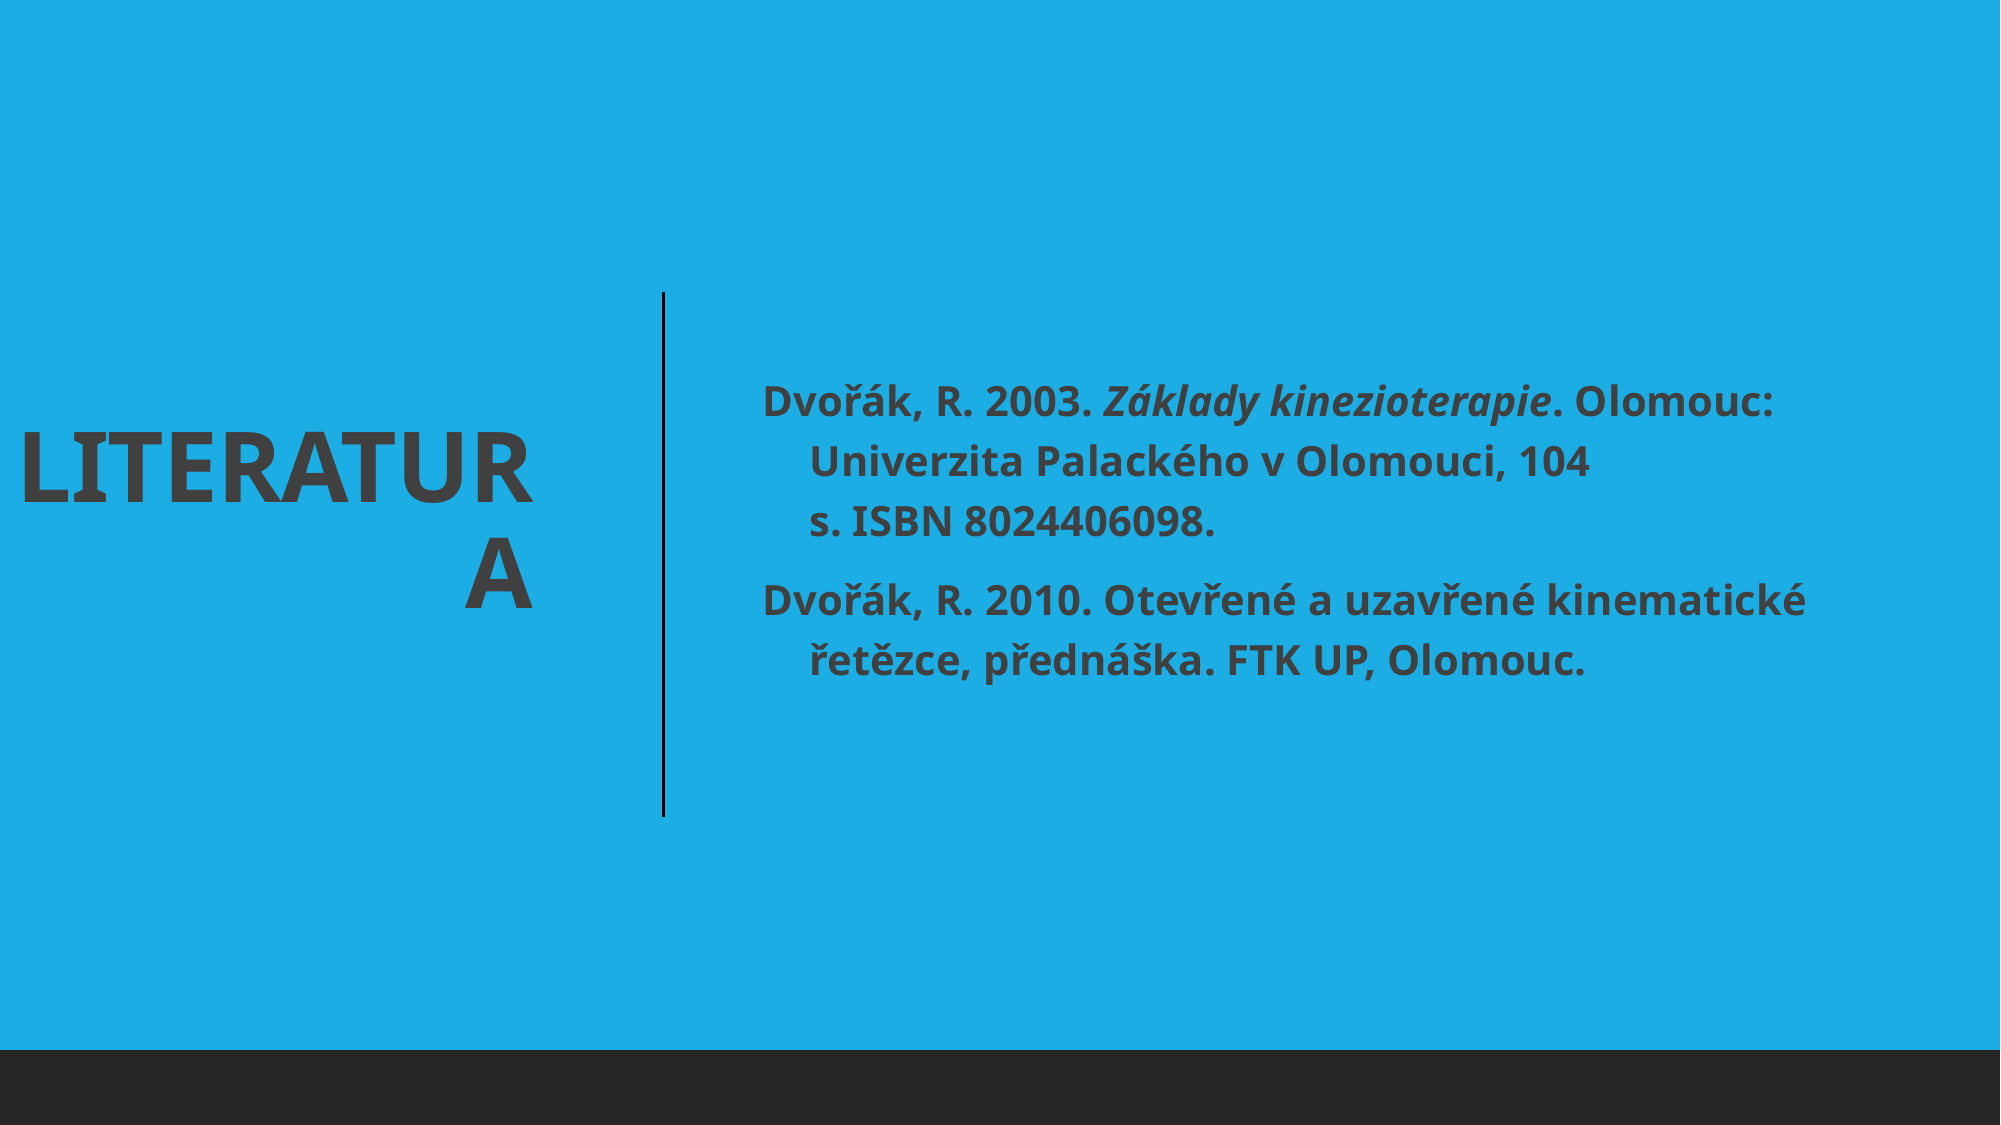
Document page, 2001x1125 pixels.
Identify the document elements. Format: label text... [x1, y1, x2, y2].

list Dvořák, R. 2003. Základy kinezioterapie. Olomouc: Univerzita Palackého v Olomouci, 104 s. ISBN 8024406098. Dvořák, R. 2010. Otevřené a uzavřené kinematické řetězce, přednáška. FTK UP, Olomouc. [715, 101, 1831, 947]
text_box [0, 0, 2000, 1125]
title LITERATURA [1, 101, 610, 947]
